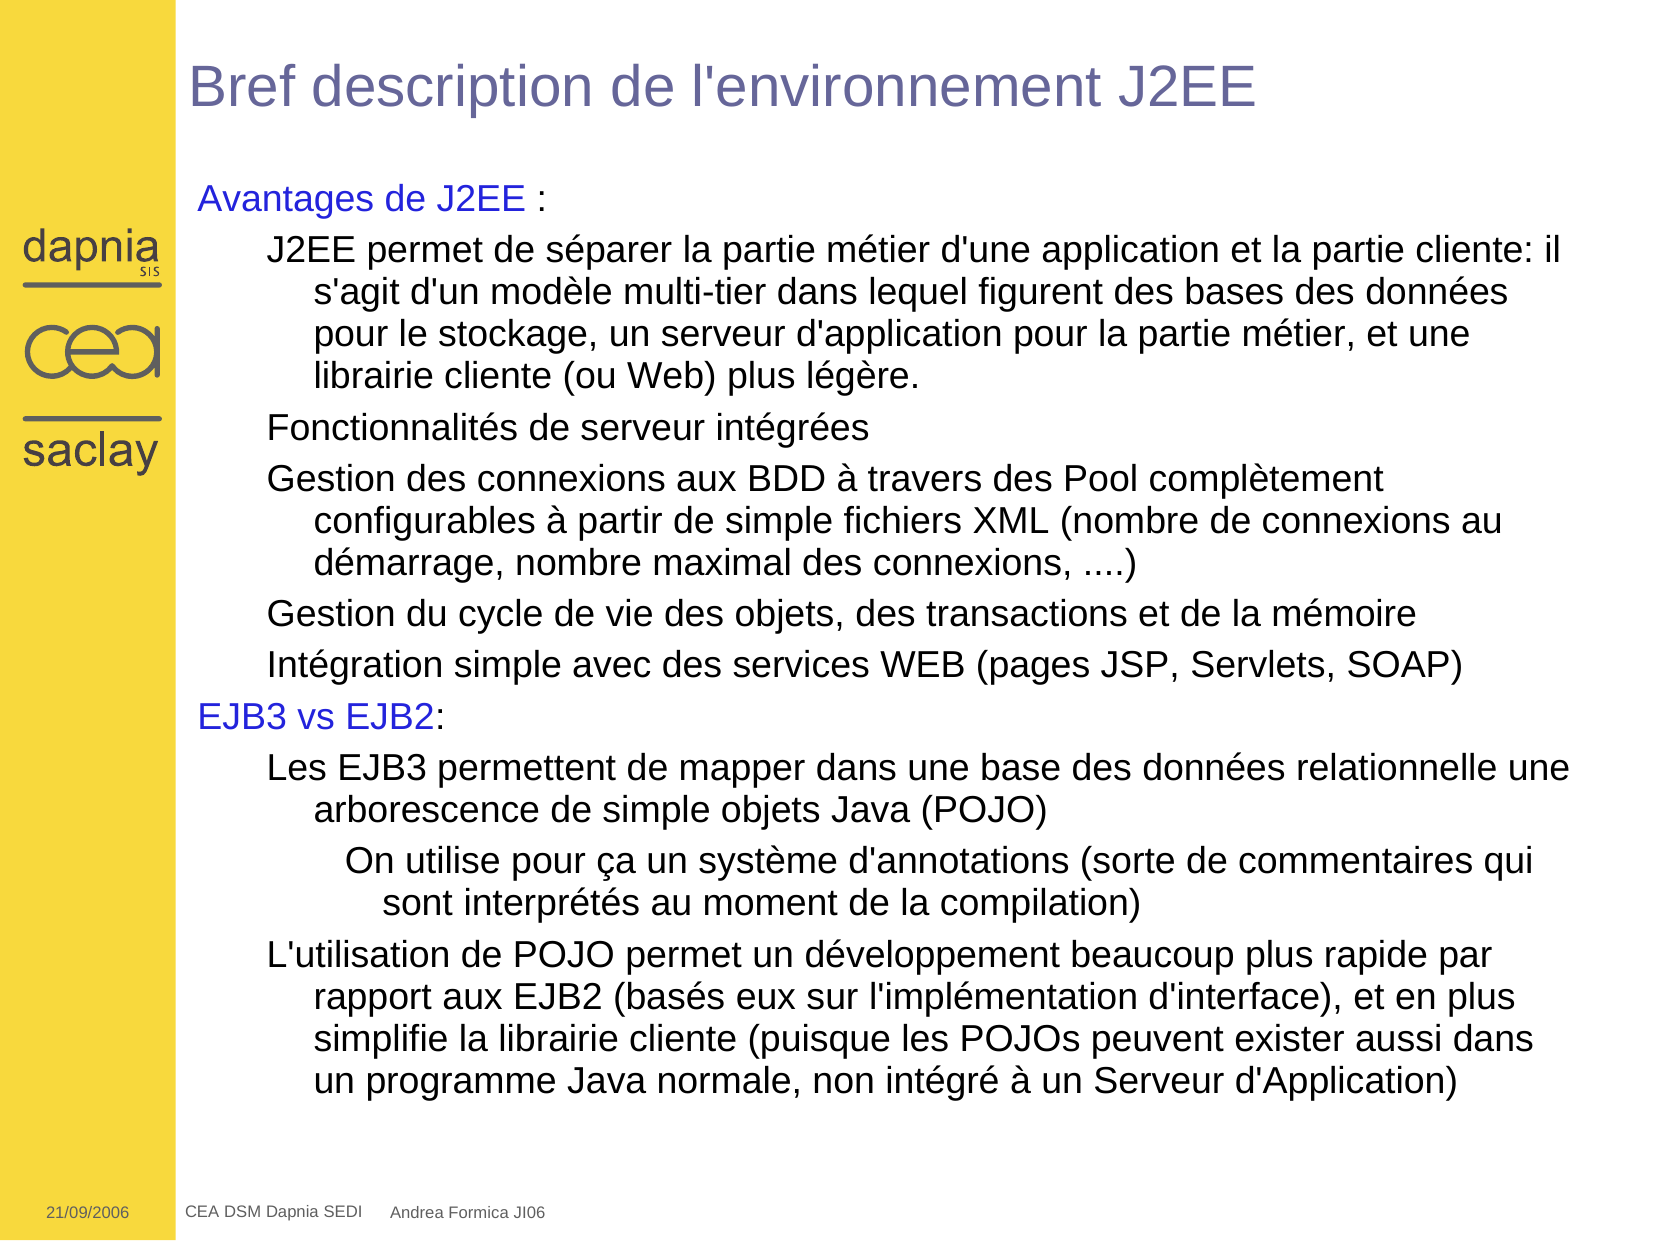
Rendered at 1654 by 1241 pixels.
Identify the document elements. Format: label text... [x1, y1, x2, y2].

title Bref description de l'environnement J2EE [188, 10, 1654, 162]
list Avantages de J2EE : J2EE permet de séparer la partie métier d'une application et la partie cliente: il s'agit d'un modèle multi-tier dans lequel figurent des bases des données pour le stockage, un serveur d'application pour la partie métier, et une librairie cliente (ou Web) plus légère. Fonctionnalités de serveur intégrées Gestion des connexions aux BDD à travers des Pool complètement configurables à partir de simple fichiers XML (nombre de connexions au démarrage, nombre maximal des connexions, ....) Gestion du cycle de vie des objets, des transactions et de la mémoire Intégration simple avec des services WEB (pages JSP, Servlets, SOAP) EJB3 vs EJB2: Les EJB3 permettent de mapper dans une base des données relationnelle une arborescence de simple objets Java (POJO) On utilise pour ça un système d'annotations (sorte de commentaires qui sont interprétés au moment de la compilation) L'utilisation de POJO permet un développement beaucoup plus rapide par rapport aux EJB2 (basés eux sur l'implémentation d'interface), et en plus simplifie la librairie cliente (puisque les POJOs peuvent exister aussi dans un programme Java normale, non intégré à un Serveur d'Application) [188, 177, 1571, 1158]
